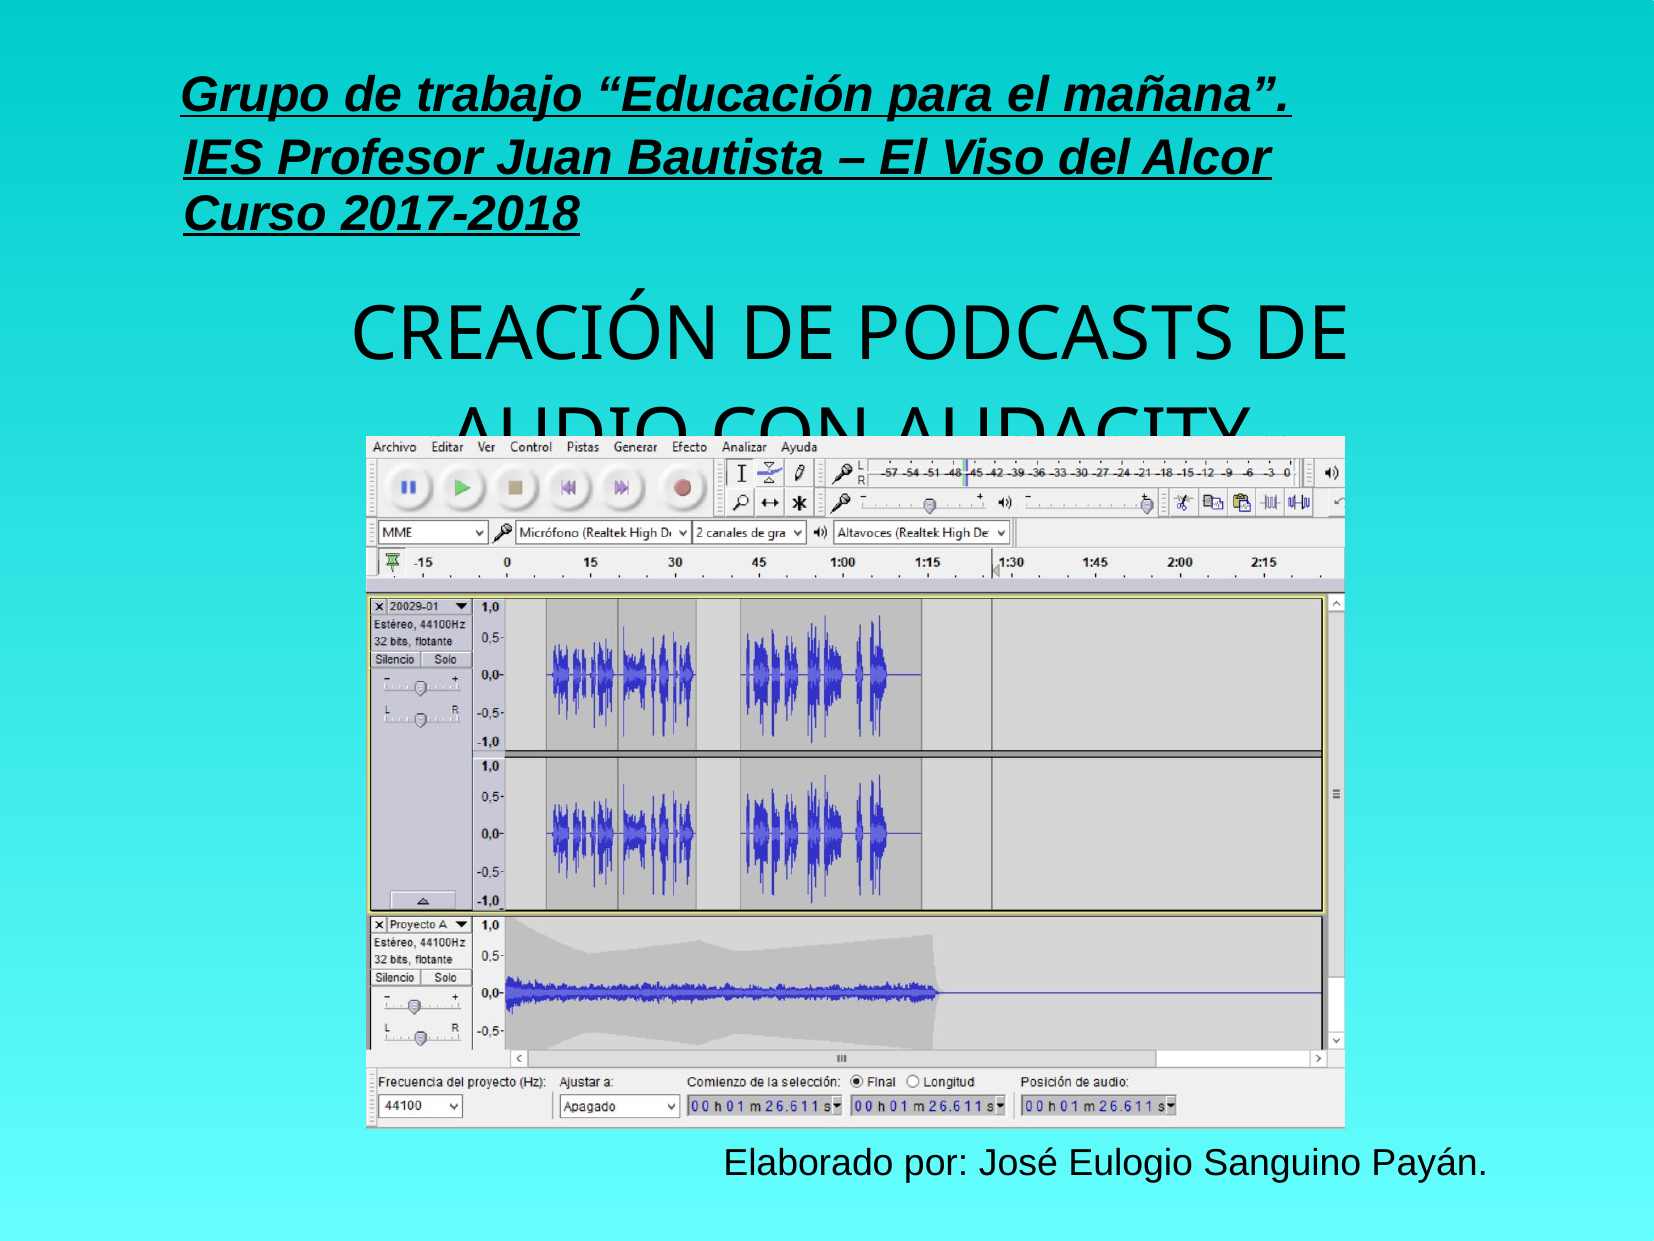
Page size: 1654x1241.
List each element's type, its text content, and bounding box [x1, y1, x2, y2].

text_box Elaborado por: José Eulogio Sanguino Payán. [708, 1133, 1536, 1191]
text_box IES Profesor Juan Bautista – El Viso del Alcor Curso 2017-2018 [168, 121, 1492, 249]
picture [366, 436, 1345, 1129]
text_box CREACIÓN DE PODCASTS DE AUDIO CON AUDACITY [259, 271, 1441, 437]
text_box Grupo de trabajo “Educación para el mañana”. [165, 59, 1382, 130]
